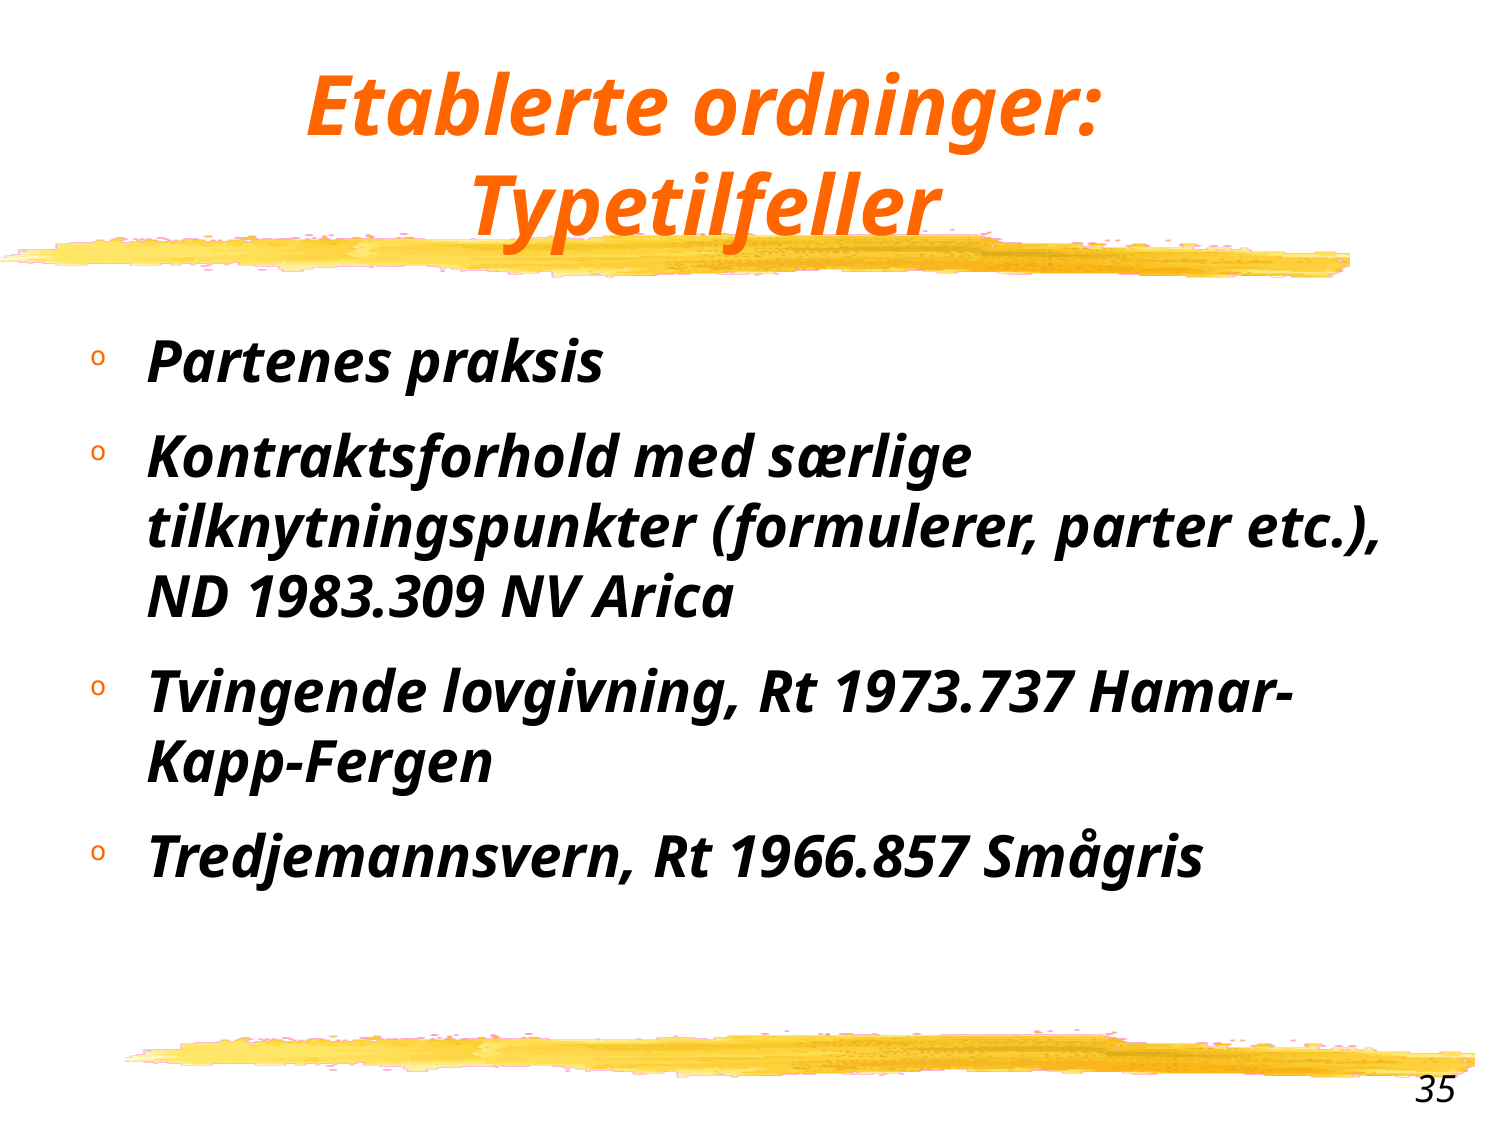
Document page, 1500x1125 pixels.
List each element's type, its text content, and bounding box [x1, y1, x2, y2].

list Partenes praksis Kontraktsforhold med særlige tilknytningspunkter (formulerer, parter etc.), ND 1983.309 NV Arica Tvingende lovgivning, Rt 1973.737 Hamar-Kapp-Fergen Tredjemannsvern, Rt 1966.857 Smågris [75, 309, 1417, 1000]
picture [0, 224, 1350, 288]
title Etablerte ordninger: Typetilfeller [66, 37, 1342, 225]
picture [125, 1024, 1475, 1088]
slide_number <number> [1400, 1050, 1500, 1125]
